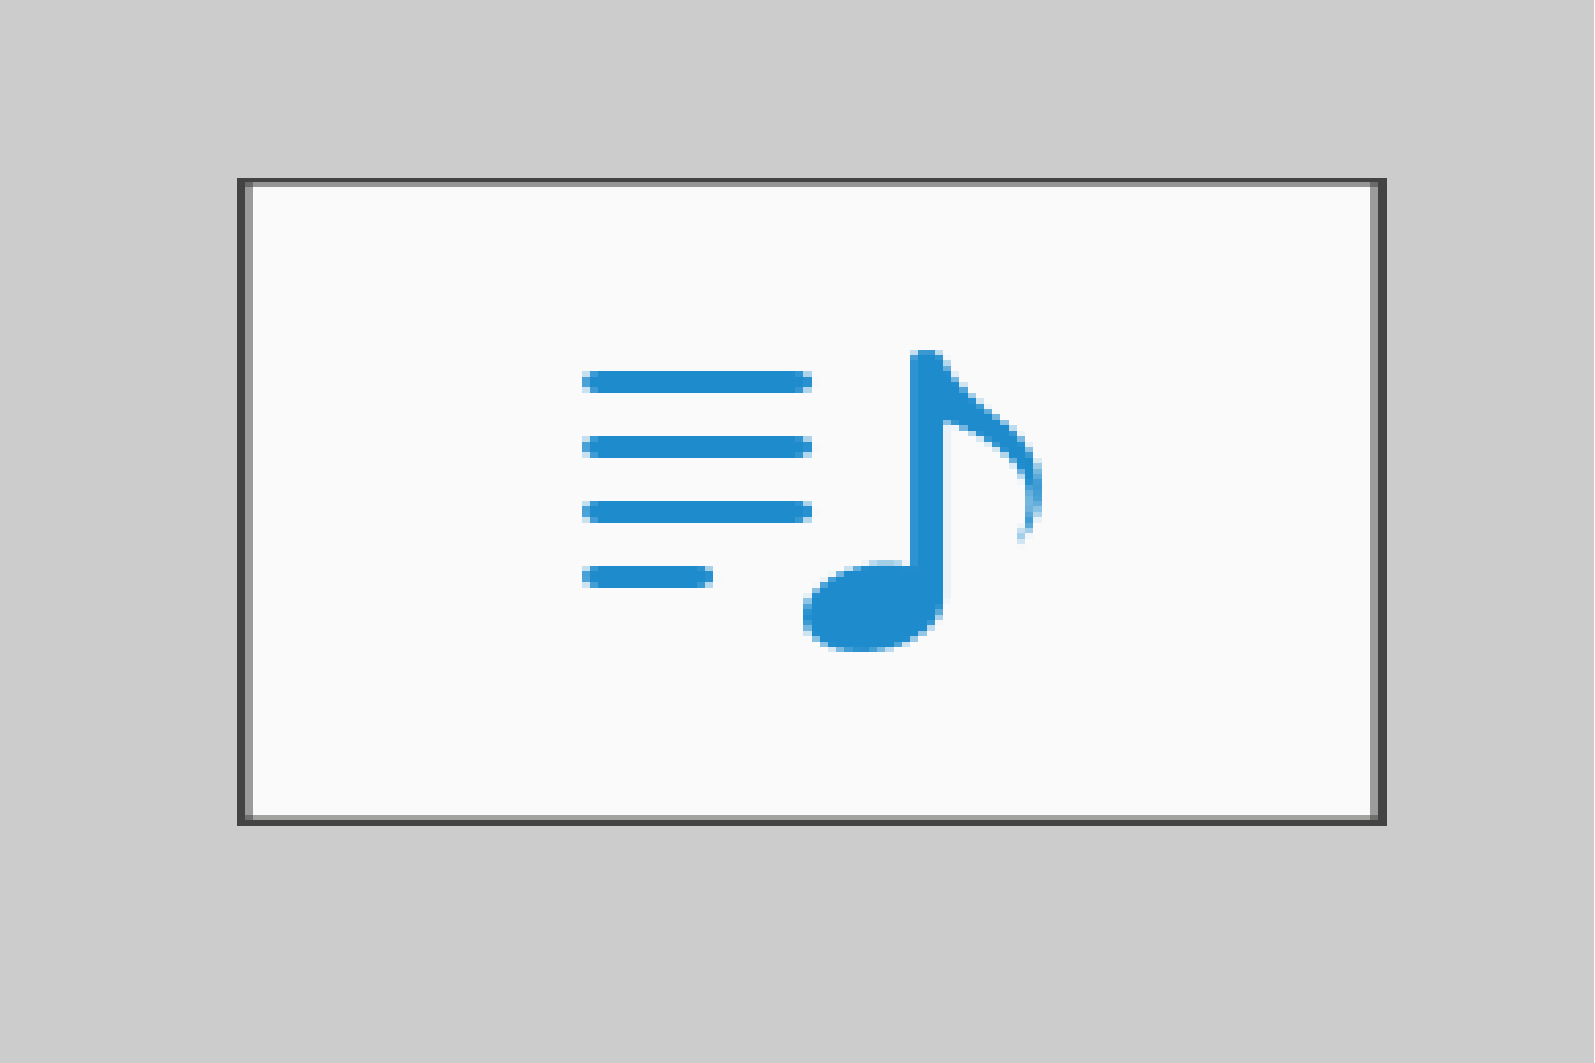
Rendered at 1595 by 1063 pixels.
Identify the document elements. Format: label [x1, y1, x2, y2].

text_box [236, 177, 1388, 827]
